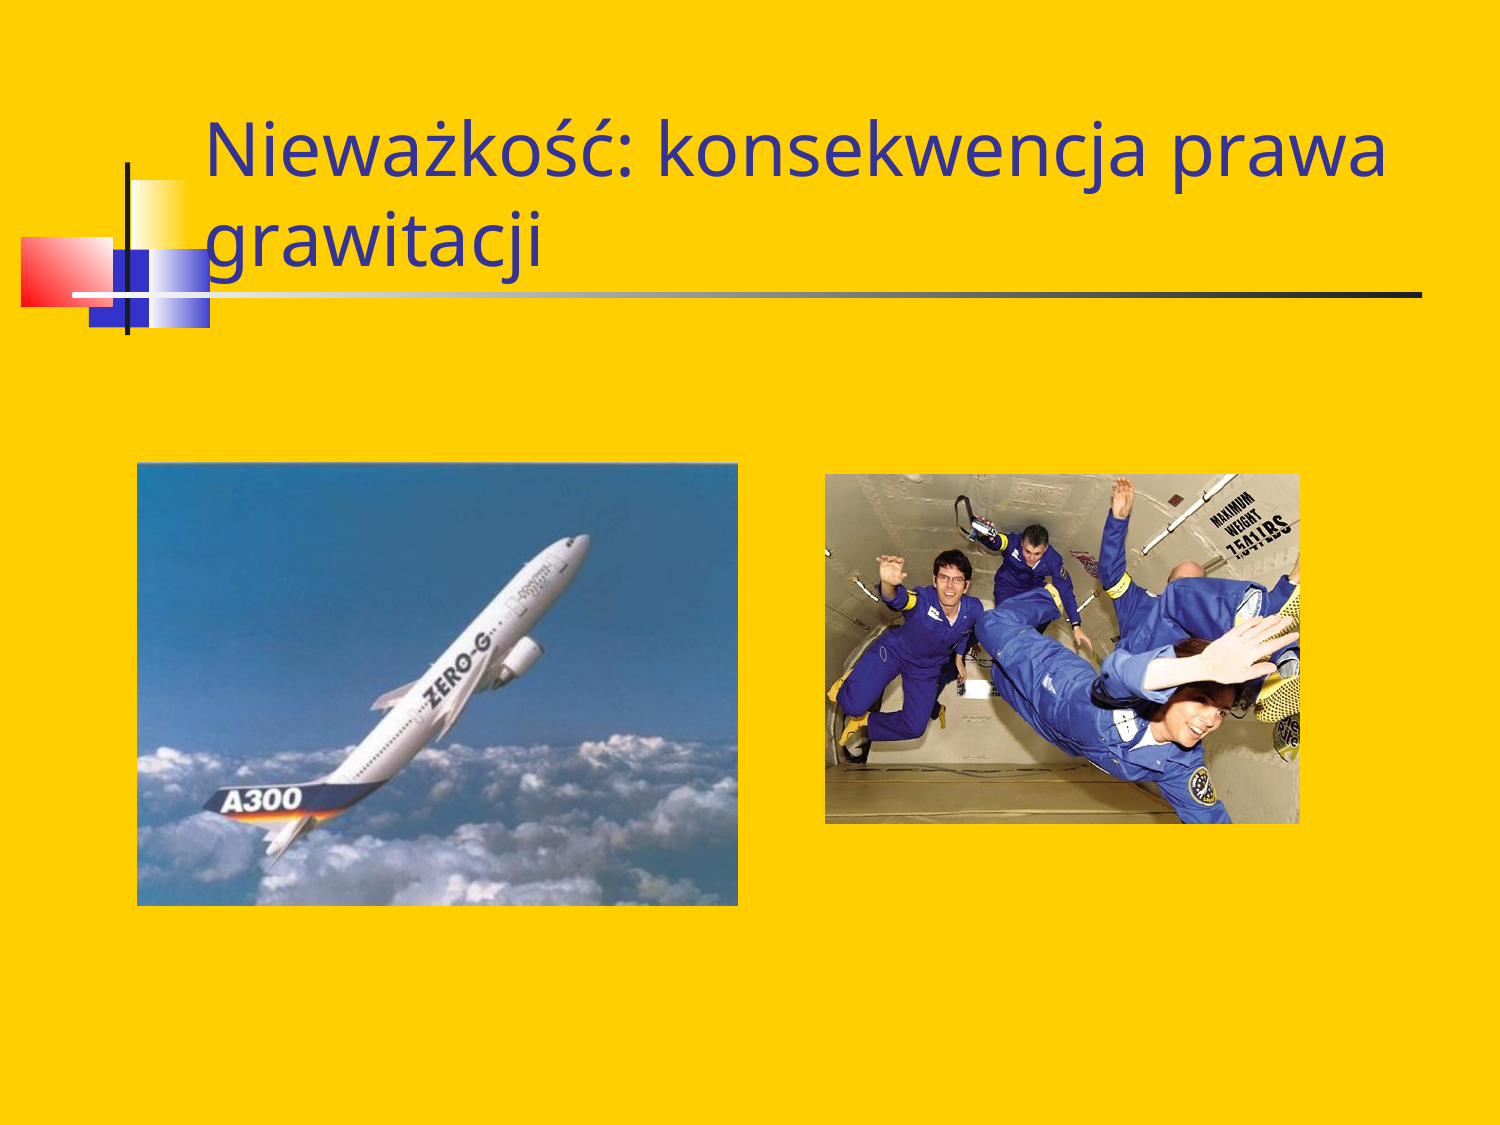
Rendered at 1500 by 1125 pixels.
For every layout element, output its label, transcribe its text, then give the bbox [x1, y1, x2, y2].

picture [137, 462, 738, 906]
picture [825, 474, 1300, 824]
title Nieważkość: konsekwencja prawa grawitacji [188, 93, 1468, 289]
